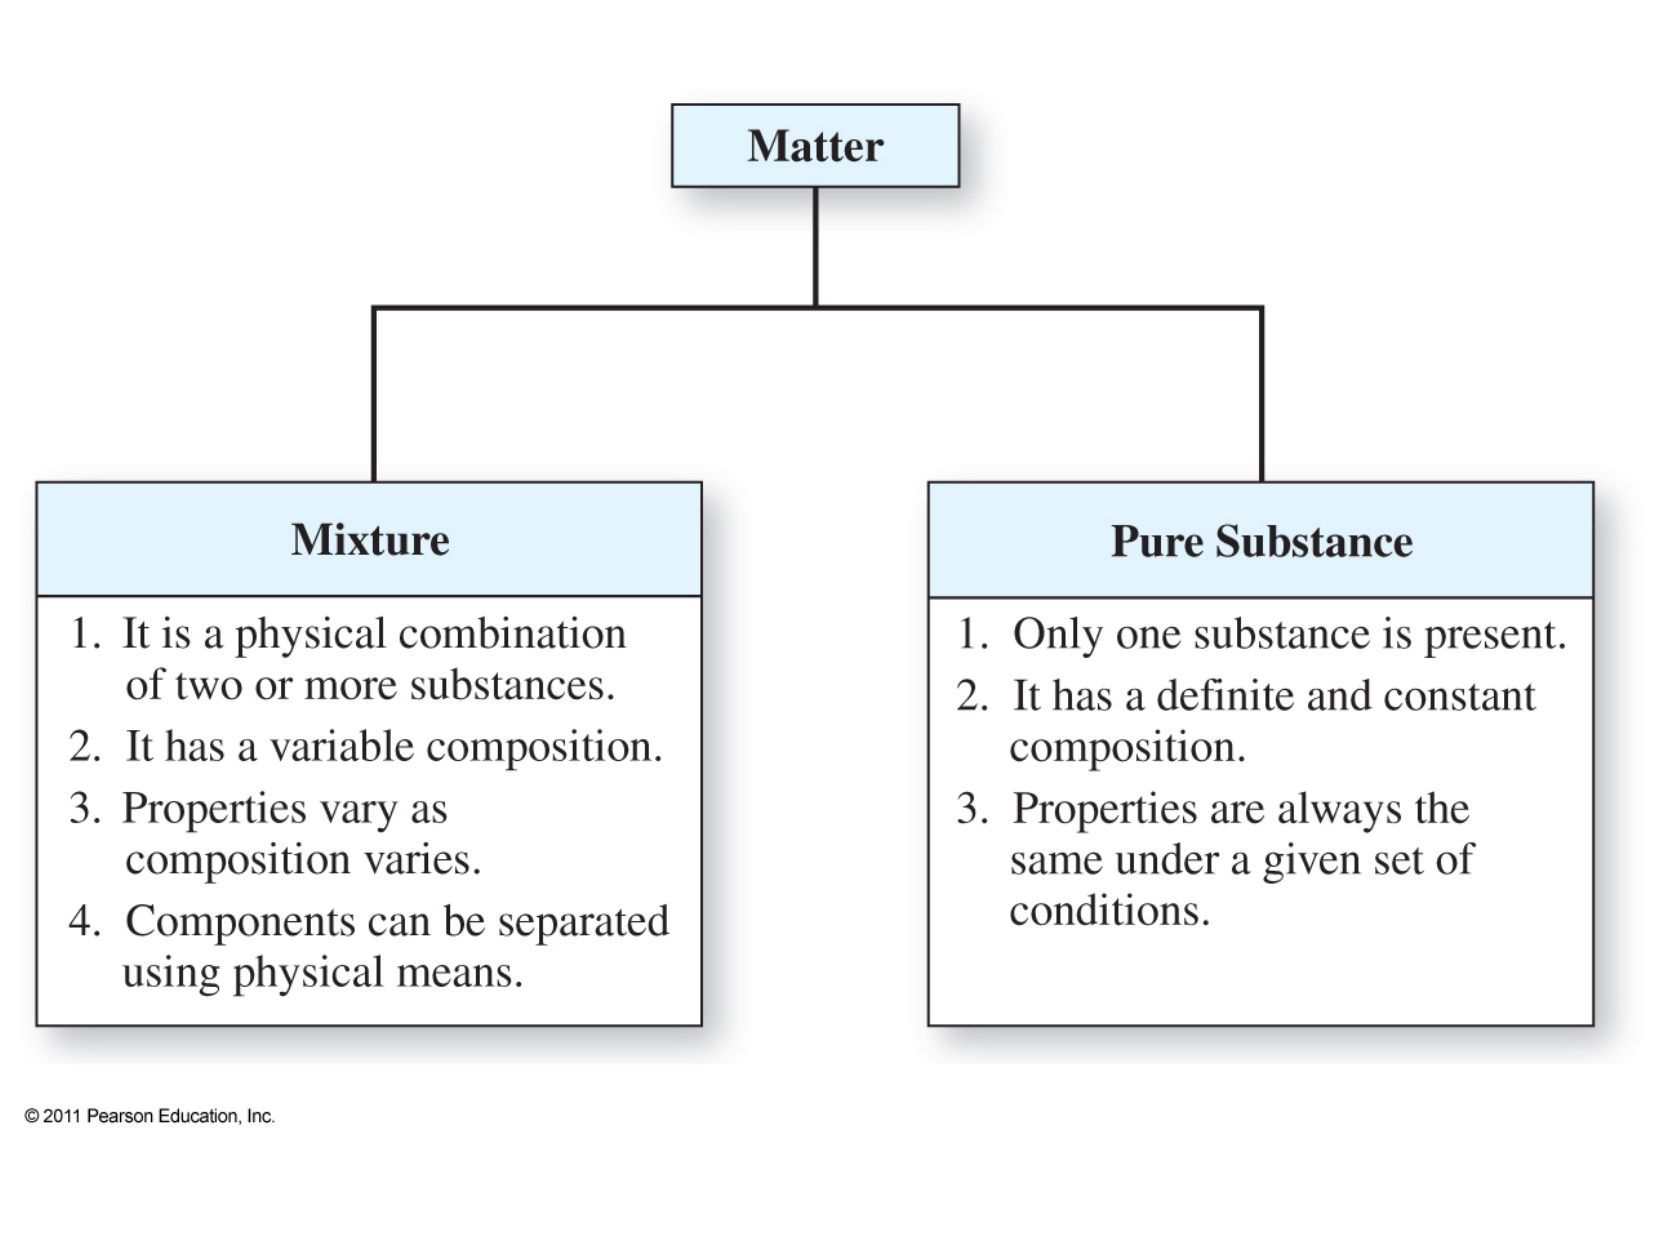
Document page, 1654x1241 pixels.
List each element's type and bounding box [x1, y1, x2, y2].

picture [0, 75, 1654, 1166]
